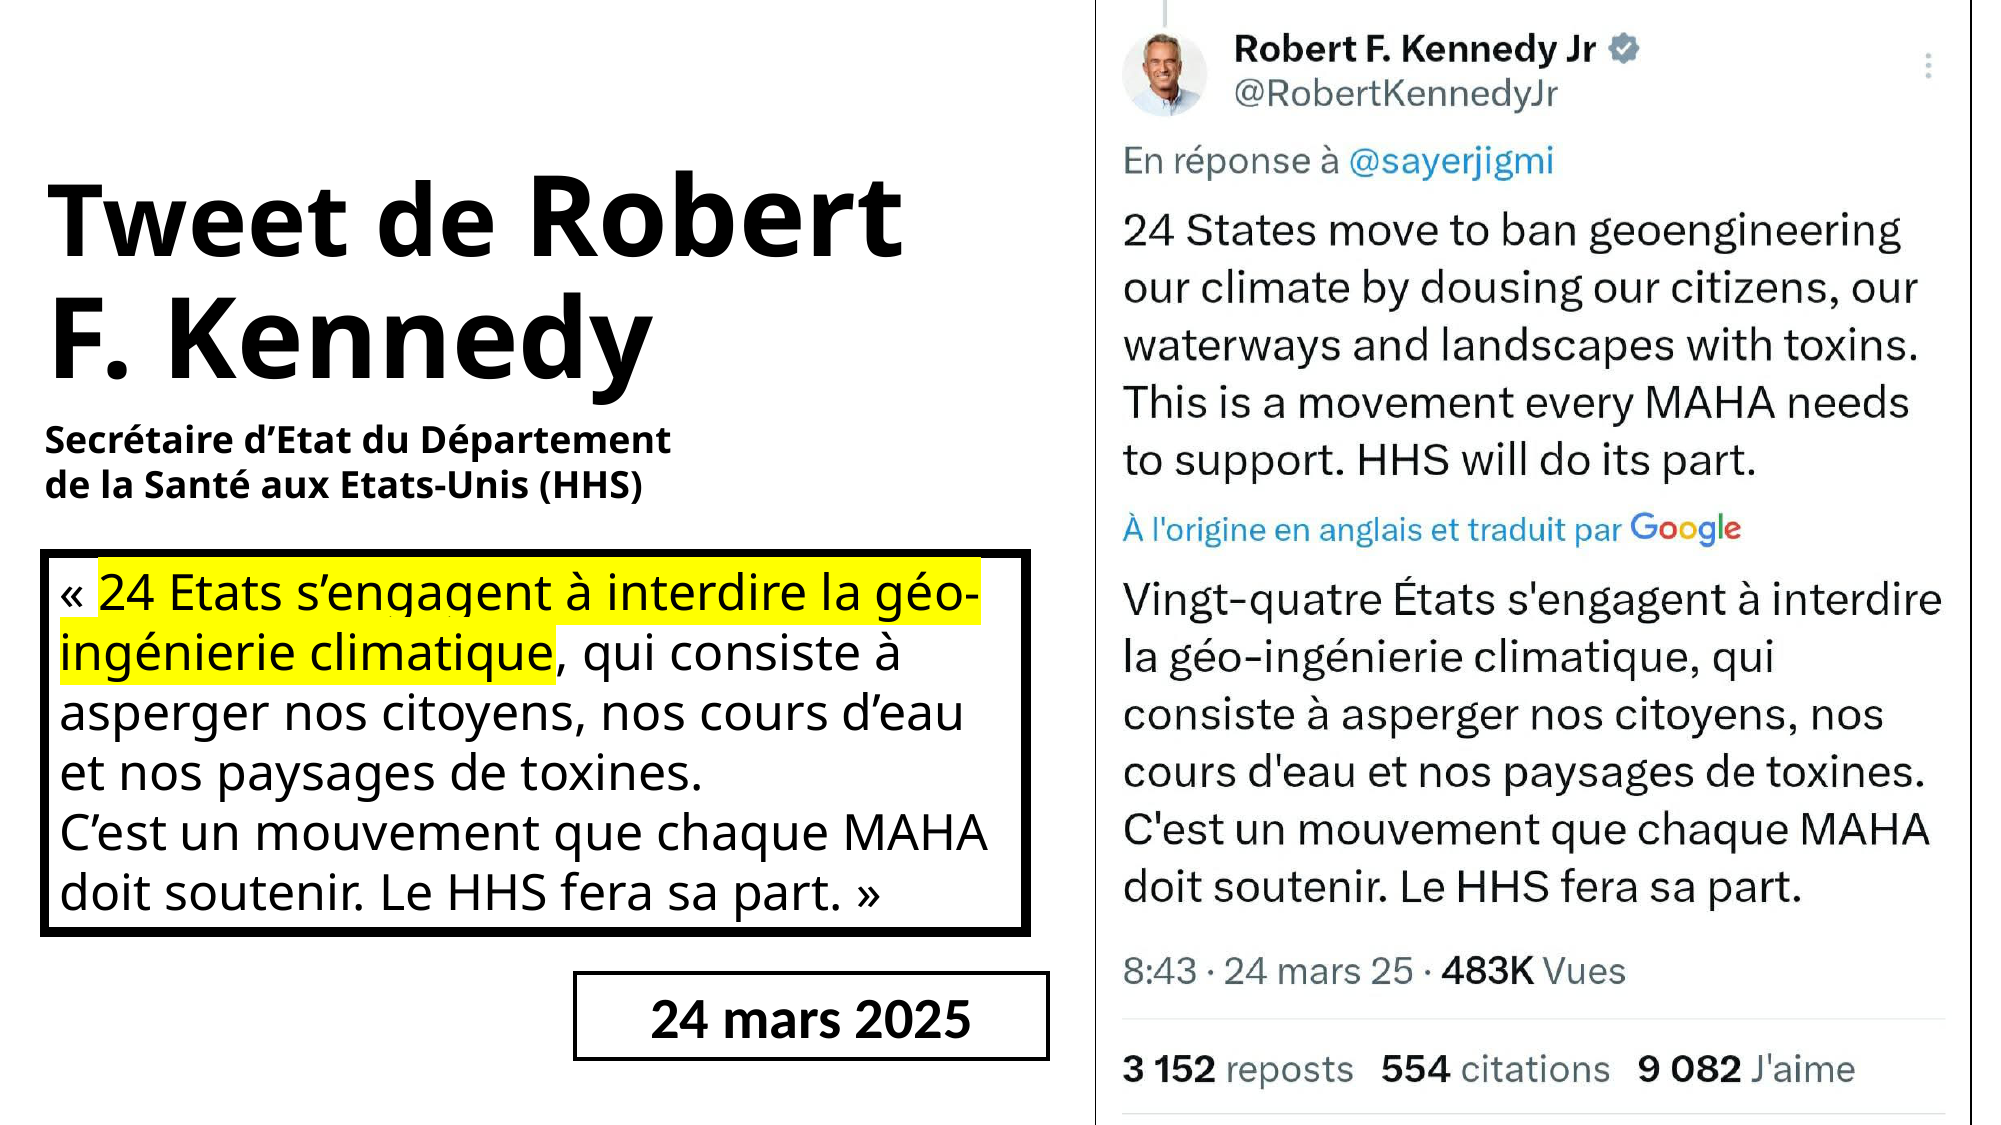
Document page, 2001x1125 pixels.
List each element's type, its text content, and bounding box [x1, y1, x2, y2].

picture [1096, 0, 1971, 1125]
text_box « 24 Etats s’engagent à interdire la géo-ingénierie climatique, qui consiste à asperger nos citoyens, nos cours d’eau et nos paysages de toxines. C’est un mouvement que chaque MAHA doit soutenir. Le HHS fera sa part. » [44, 553, 1027, 933]
text_box Secrétaire d’Etat du Département de la Santé aux Etats-Unis (HHS) [29, 408, 1041, 515]
text_box 24 mars 2025 [574, 973, 1049, 1059]
title Tweet de Robert F. Kennedy [31, 151, 1000, 370]
